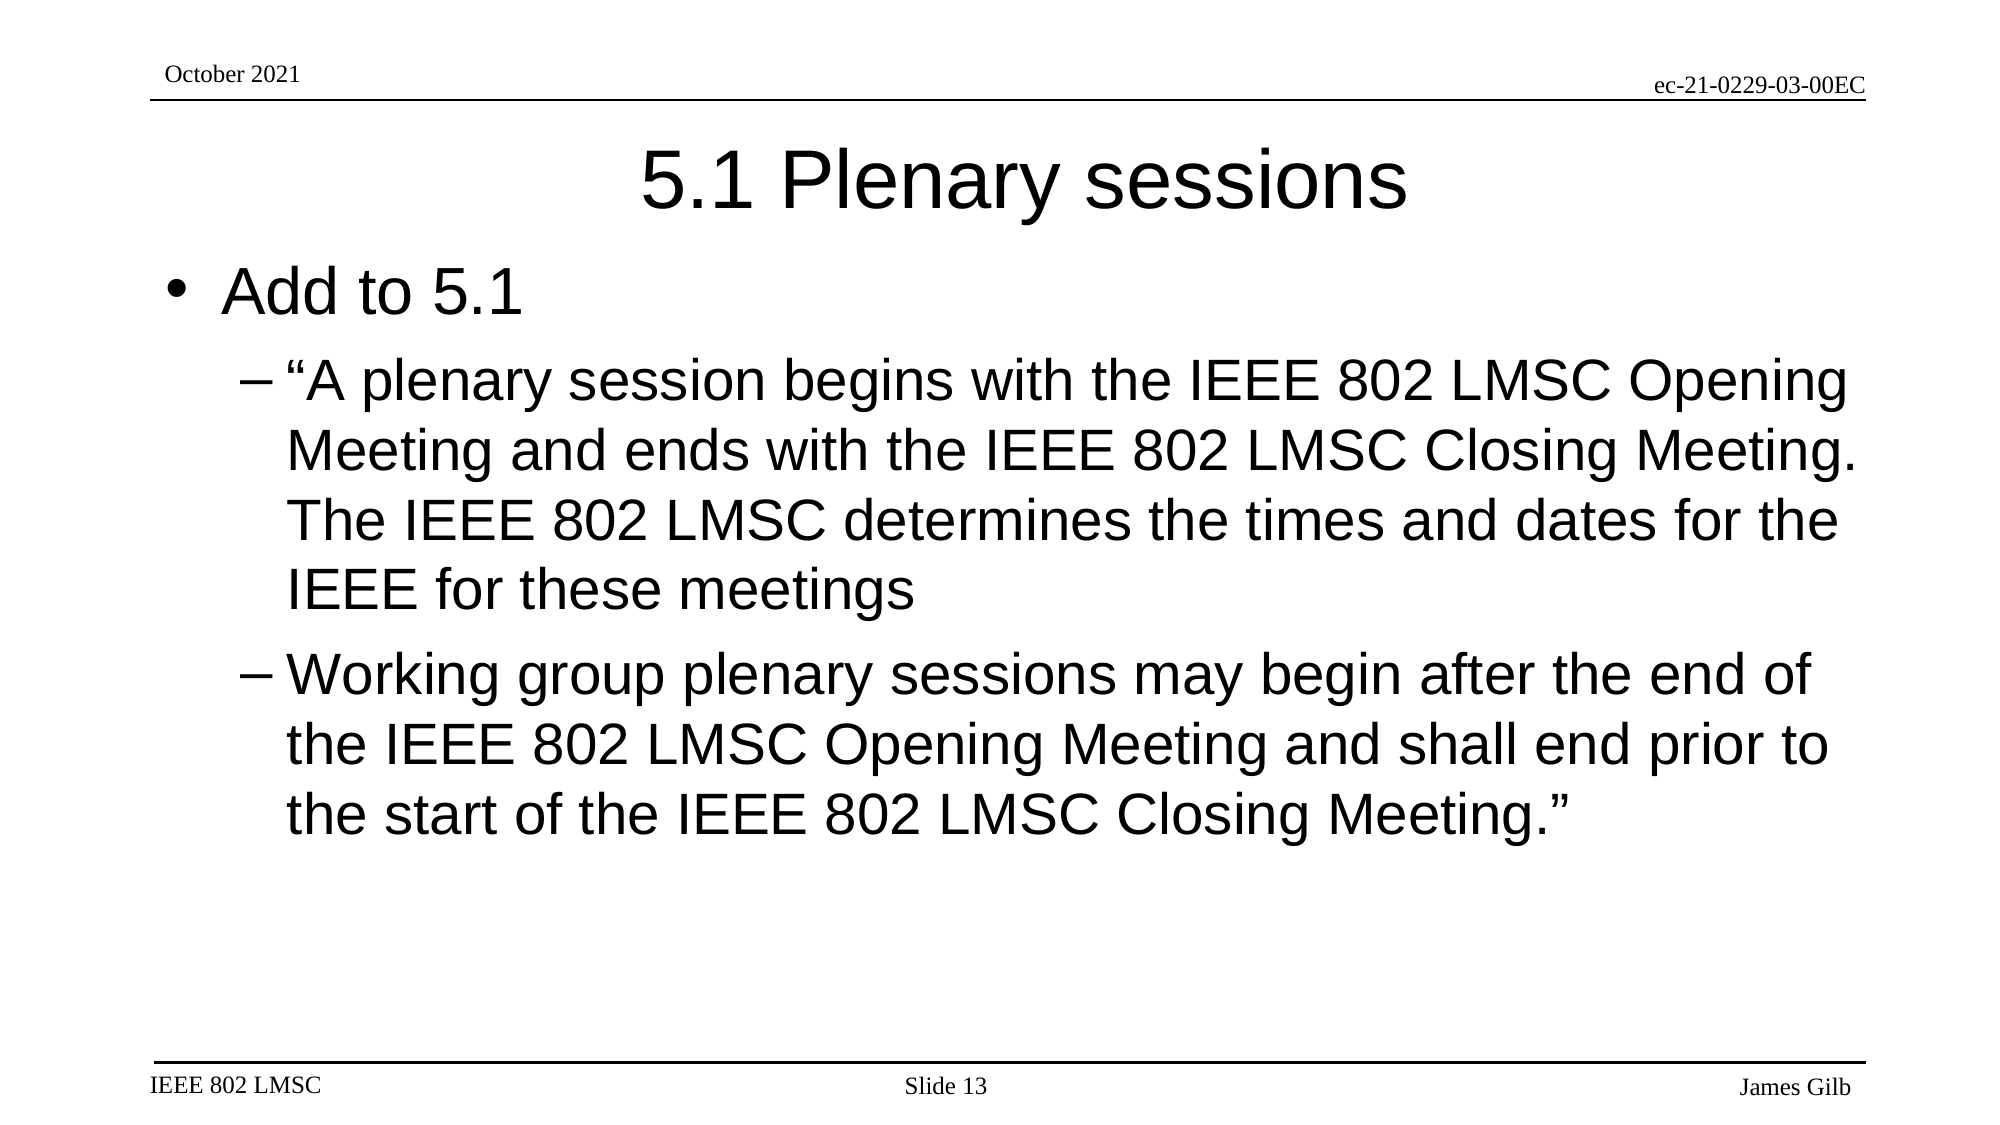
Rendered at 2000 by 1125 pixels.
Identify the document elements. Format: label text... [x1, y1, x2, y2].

title 5.1 Plenary sessions [149, 112, 1900, 238]
list Add to 5.1 “A plenary session begins with the IEEE 802 LMSC Opening Meeting and ends with the IEEE 802 LMSC Closing Meeting. The IEEE 802 LMSC determines the times and dates for the IEEE for these meetings Working group plenary sessions may begin after the end of the IEEE 802 LMSC Opening Meeting and shall end prior to the start of the IEEE 802 LMSC Closing Meeting.” [149, 239, 1900, 1051]
